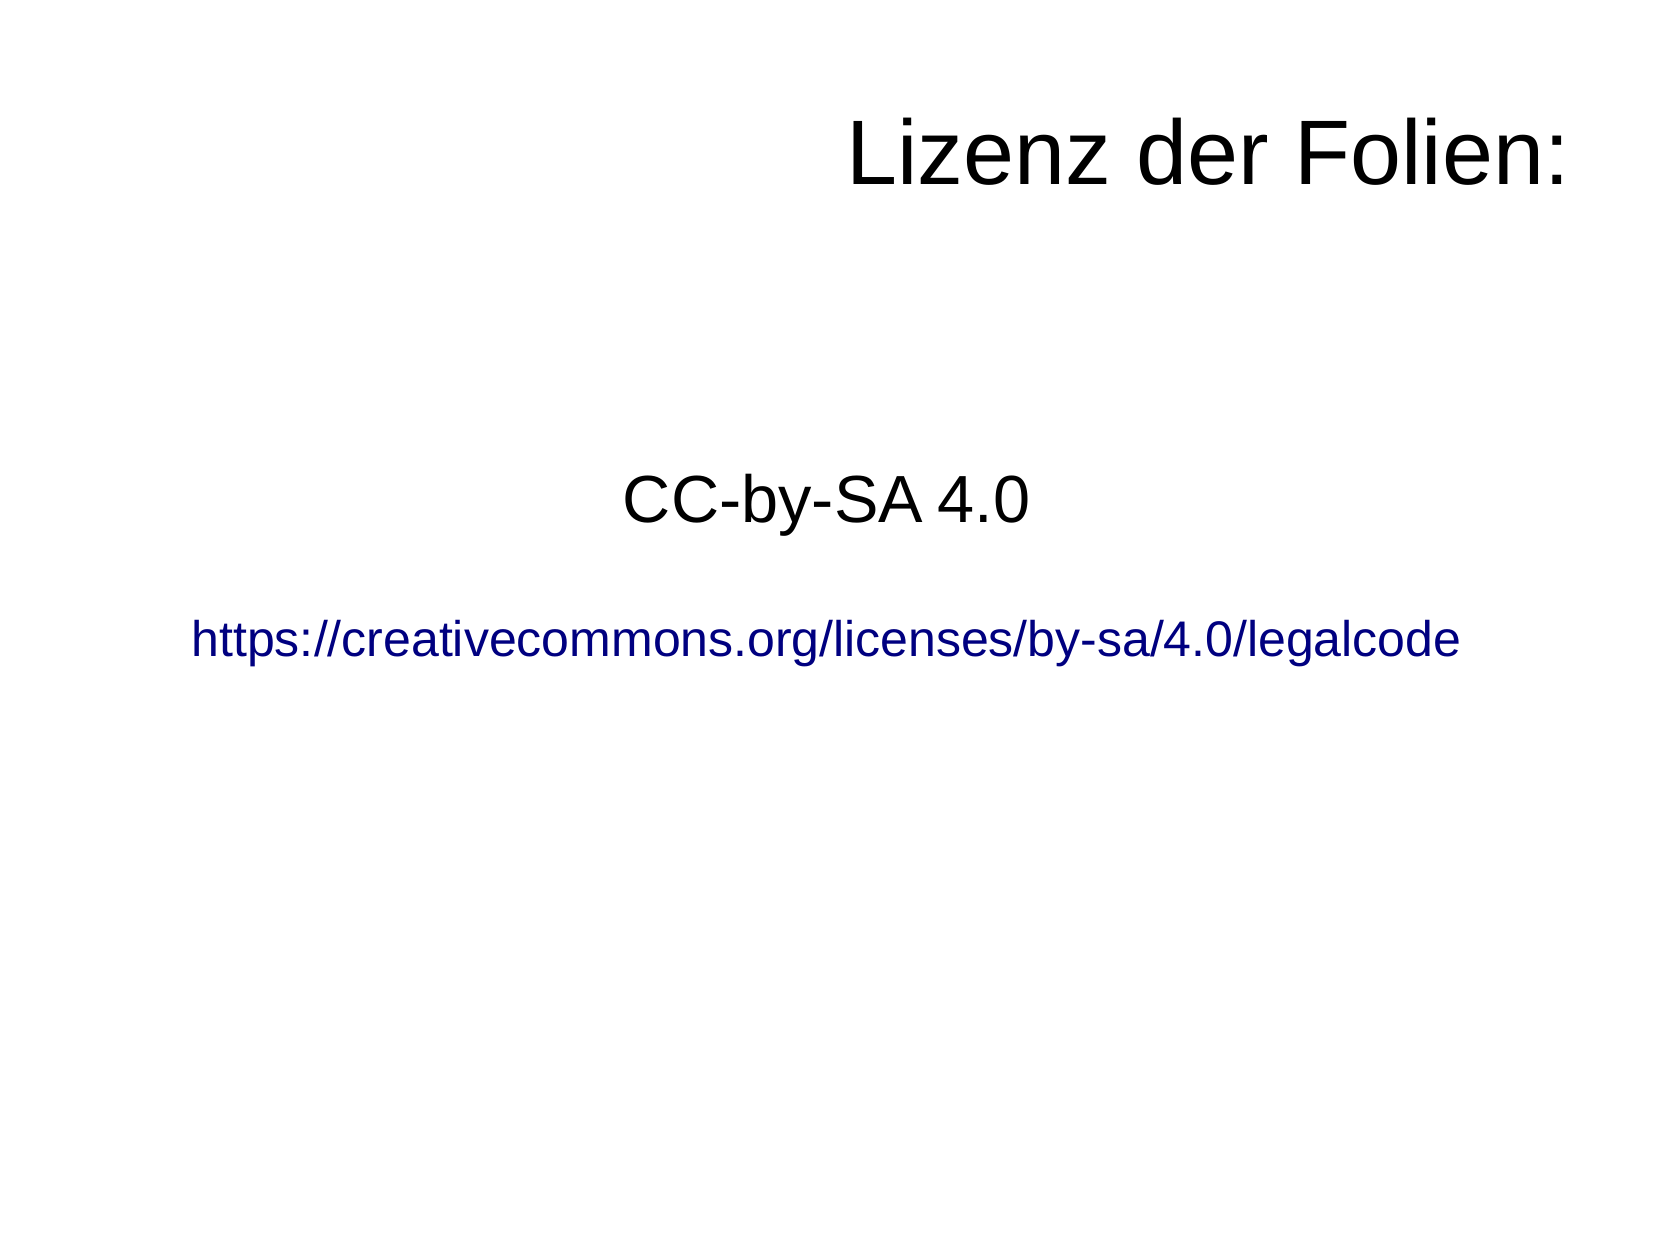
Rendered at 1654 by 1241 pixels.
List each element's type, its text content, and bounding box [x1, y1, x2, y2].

title Lizenz der Folien: [82, 49, 1571, 257]
subtitle CC-by-SA 4.0 https://creativecommons.org/licenses/by-sa/4.0/legalcode [82, 290, 1571, 1109]
